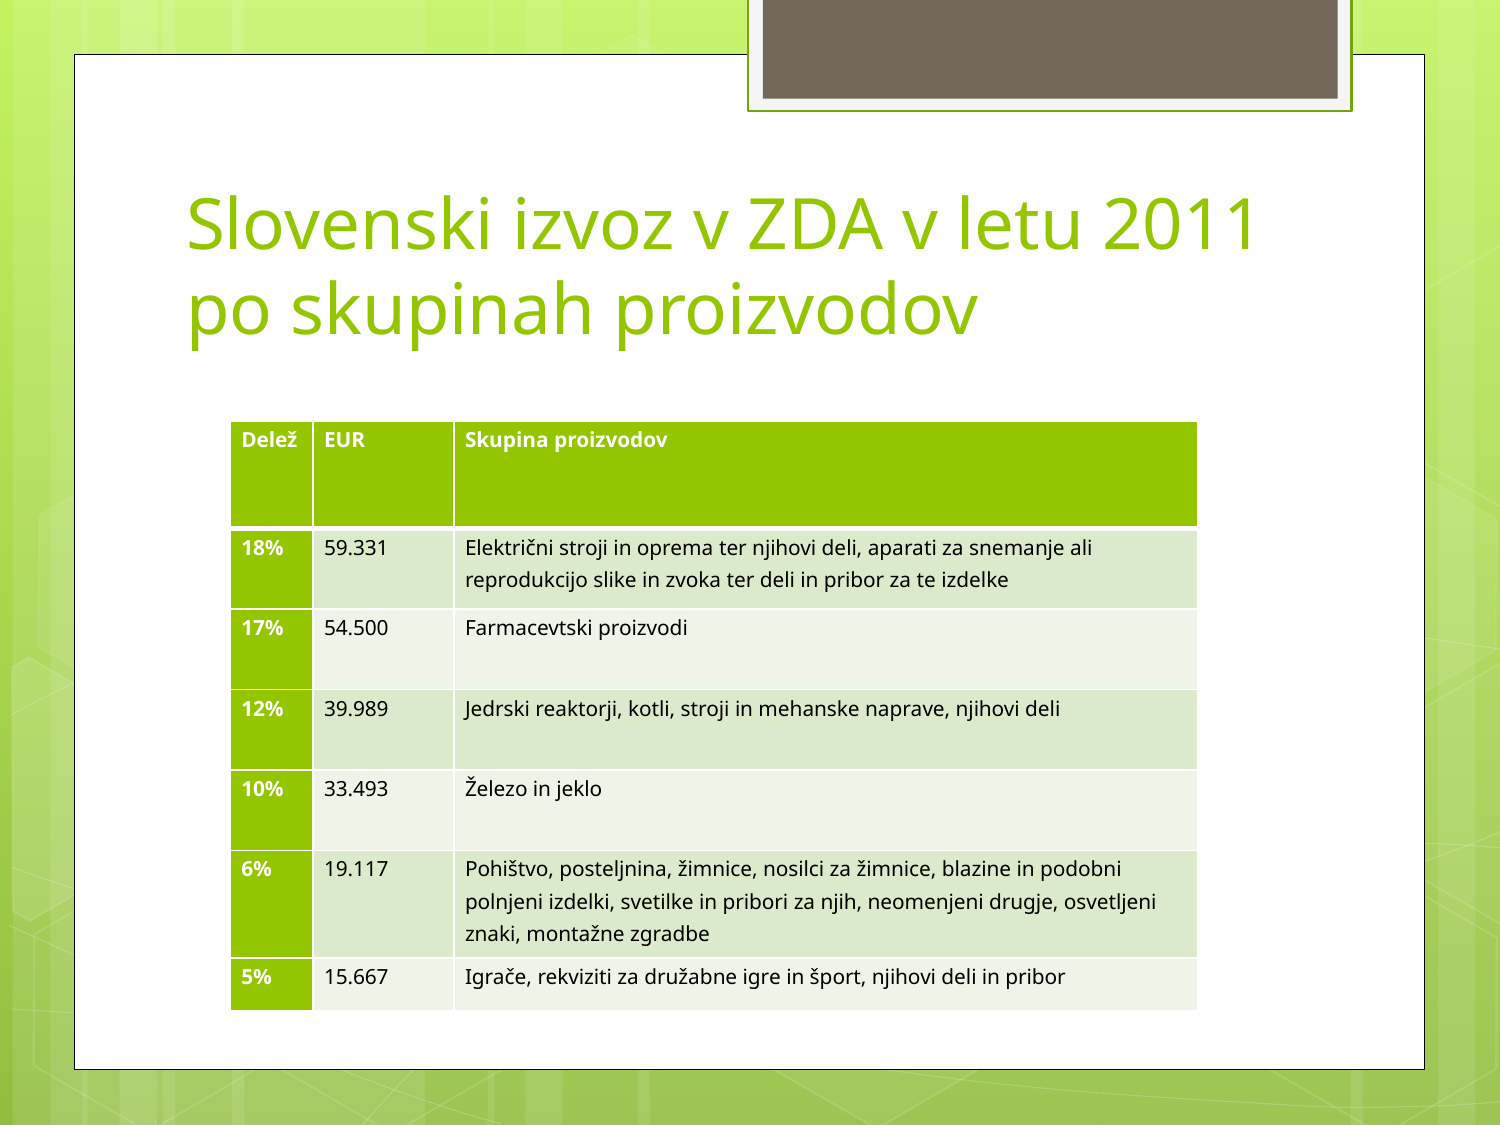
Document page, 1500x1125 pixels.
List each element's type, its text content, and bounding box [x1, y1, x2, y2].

table_cell 19.117 [314, 851, 453, 957]
table_cell 6% [231, 851, 312, 957]
table_header Delež [231, 422, 312, 526]
table_cell 10% [231, 771, 312, 850]
table_cell Železo in jeklo [455, 771, 1197, 850]
table_cell 15.667 [314, 959, 453, 1010]
table_cell 12% [231, 690, 312, 769]
table_cell Pohištvo, posteljnina, žimnice, nosilci za žimnice, blazine in podobni polnjeni izdelki, svetilke in pribori za njih, neomenjeni drugje, osvetljeni znaki, montažne zgradbe [455, 851, 1197, 957]
table_cell Električni stroji in oprema ter njihovi deli, aparati za snemanje ali reprodukcijo slike in zvoka ter deli in pribor za te izdelke [455, 531, 1197, 608]
table_header EUR [314, 422, 453, 526]
table_cell 5% [231, 959, 312, 1010]
table_cell Jedrski reaktorji, kotli, stroji in mehanske naprave, njihovi deli [455, 690, 1197, 769]
table_cell 54.500 [314, 610, 453, 689]
table_cell Farmacevtski proizvodi [455, 610, 1197, 689]
table_cell 59.331 [314, 531, 453, 608]
table_cell 17% [231, 610, 312, 689]
table_cell 18% [231, 531, 312, 608]
table_cell 33.493 [314, 771, 453, 850]
table_header Skupina proizvodov [455, 422, 1197, 526]
table_cell 39.989 [314, 690, 453, 769]
table_cell Igrače, rekviziti za družabne igre in šport, njihovi deli in pribor [455, 959, 1197, 1010]
title Slovenski izvoz v ZDA v letu 2011 po skupinah proizvodov [171, 168, 1324, 356]
